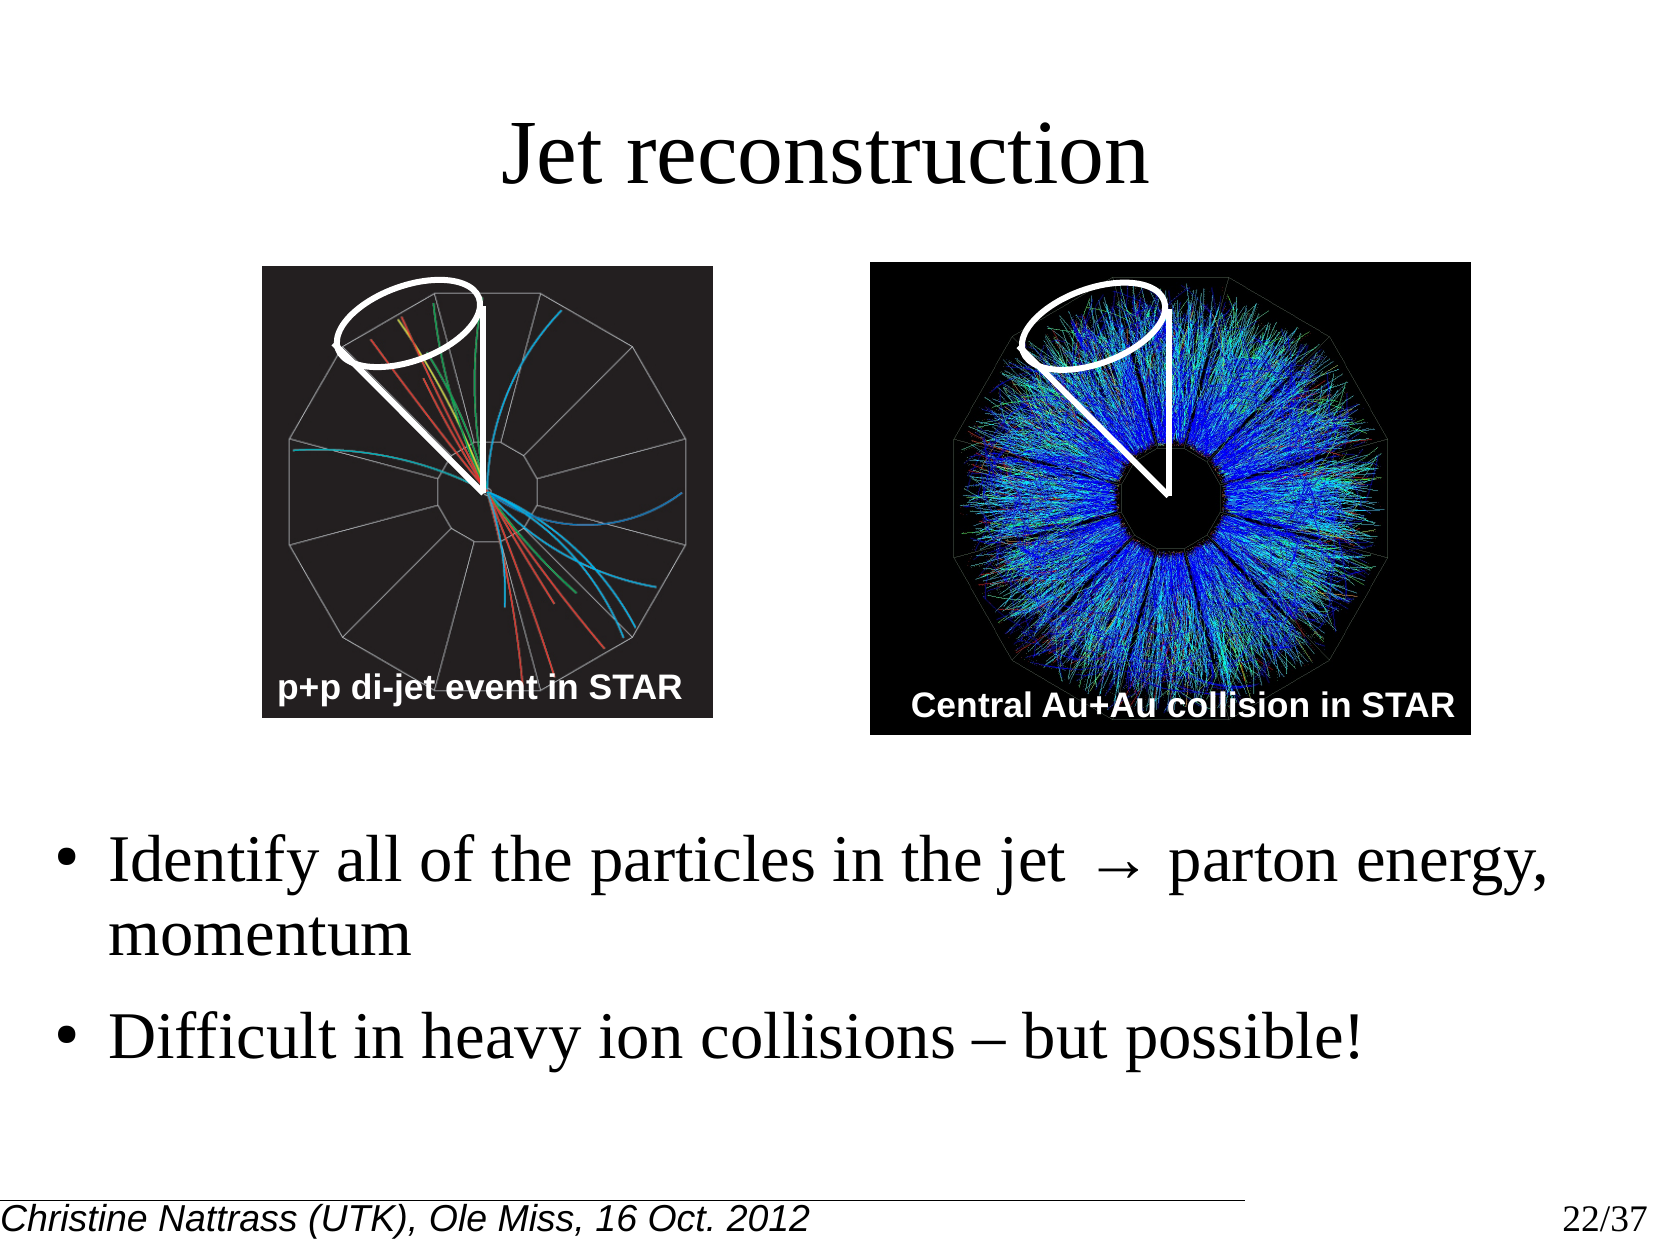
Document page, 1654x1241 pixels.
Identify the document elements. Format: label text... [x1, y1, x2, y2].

title Jet reconstruction [82, 49, 1571, 257]
list Identify all of the particles in the jet → parton energy, momentum Difficult in heavy ion collisions – but possible! [37, 821, 1650, 1074]
text_box p+p di-jet event in STAR [262, 660, 713, 715]
text_box Central Au+Au collision in STAR [896, 678, 1500, 733]
picture [870, 262, 1471, 735]
picture [262, 266, 713, 660]
